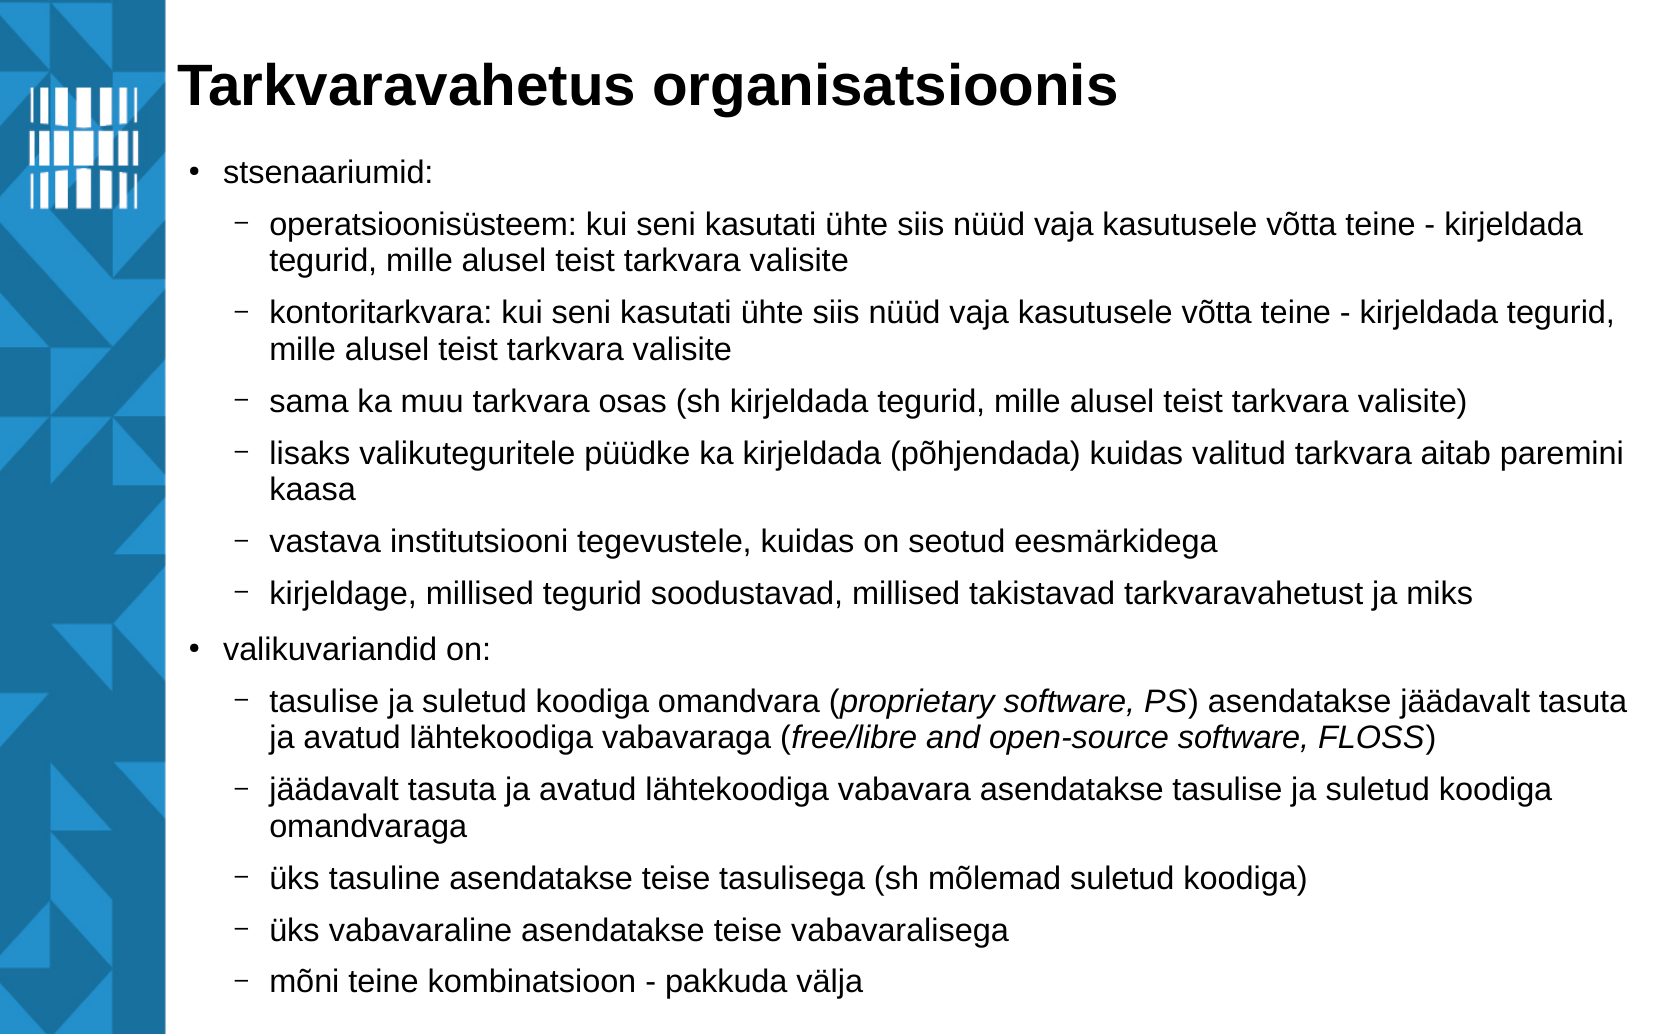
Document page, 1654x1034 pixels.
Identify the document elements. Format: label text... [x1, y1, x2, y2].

title Tarkvaravahetus organisatsioonis [177, 41, 1630, 130]
list stsenaariumid: operatsioonisüsteem: kui seni kasutati ühte siis nüüd vaja kasutusele võtta teine - kirjeldada tegurid, mille alusel teist tarkvara valisite kontoritarkvara: kui seni kasutati ühte siis nüüd vaja kasutusele võtta teine - kirjeldada tegurid, mille alusel teist tarkvara valisite sama ka muu tarkvara osas (sh kirjeldada tegurid, mille alusel teist tarkvara valisite) lisaks valikuteguritele püüdke ka kirjeldada (põhjendada) kuidas valitud tarkvara aitab paremini kaasa vastava institutsiooni tegevustele, kuidas on seotud eesmärkidega kirjeldage, millised tegurid soodustavad, millised takistavad tarkvaravahetust ja miks valikuvariandid on: tasulise ja suletud koodiga omandvara (proprietary software, PS) asendatakse jäädavalt tasuta ja avatud lähtekoodiga vabavaraga (free/libre and open-source software, FLOSS) jäädavalt tasuta ja avatud lähtekoodiga vabavara asendatakse tasulise ja suletud koodiga omandvaraga üks tasuline asendatakse teise tasulisega (sh mõlemad suletud koodiga) üks vabavaraline asendatakse teise vabavaralisega mõni teine kombinatsioon - pakkuda välja [177, 153, 1630, 1004]
